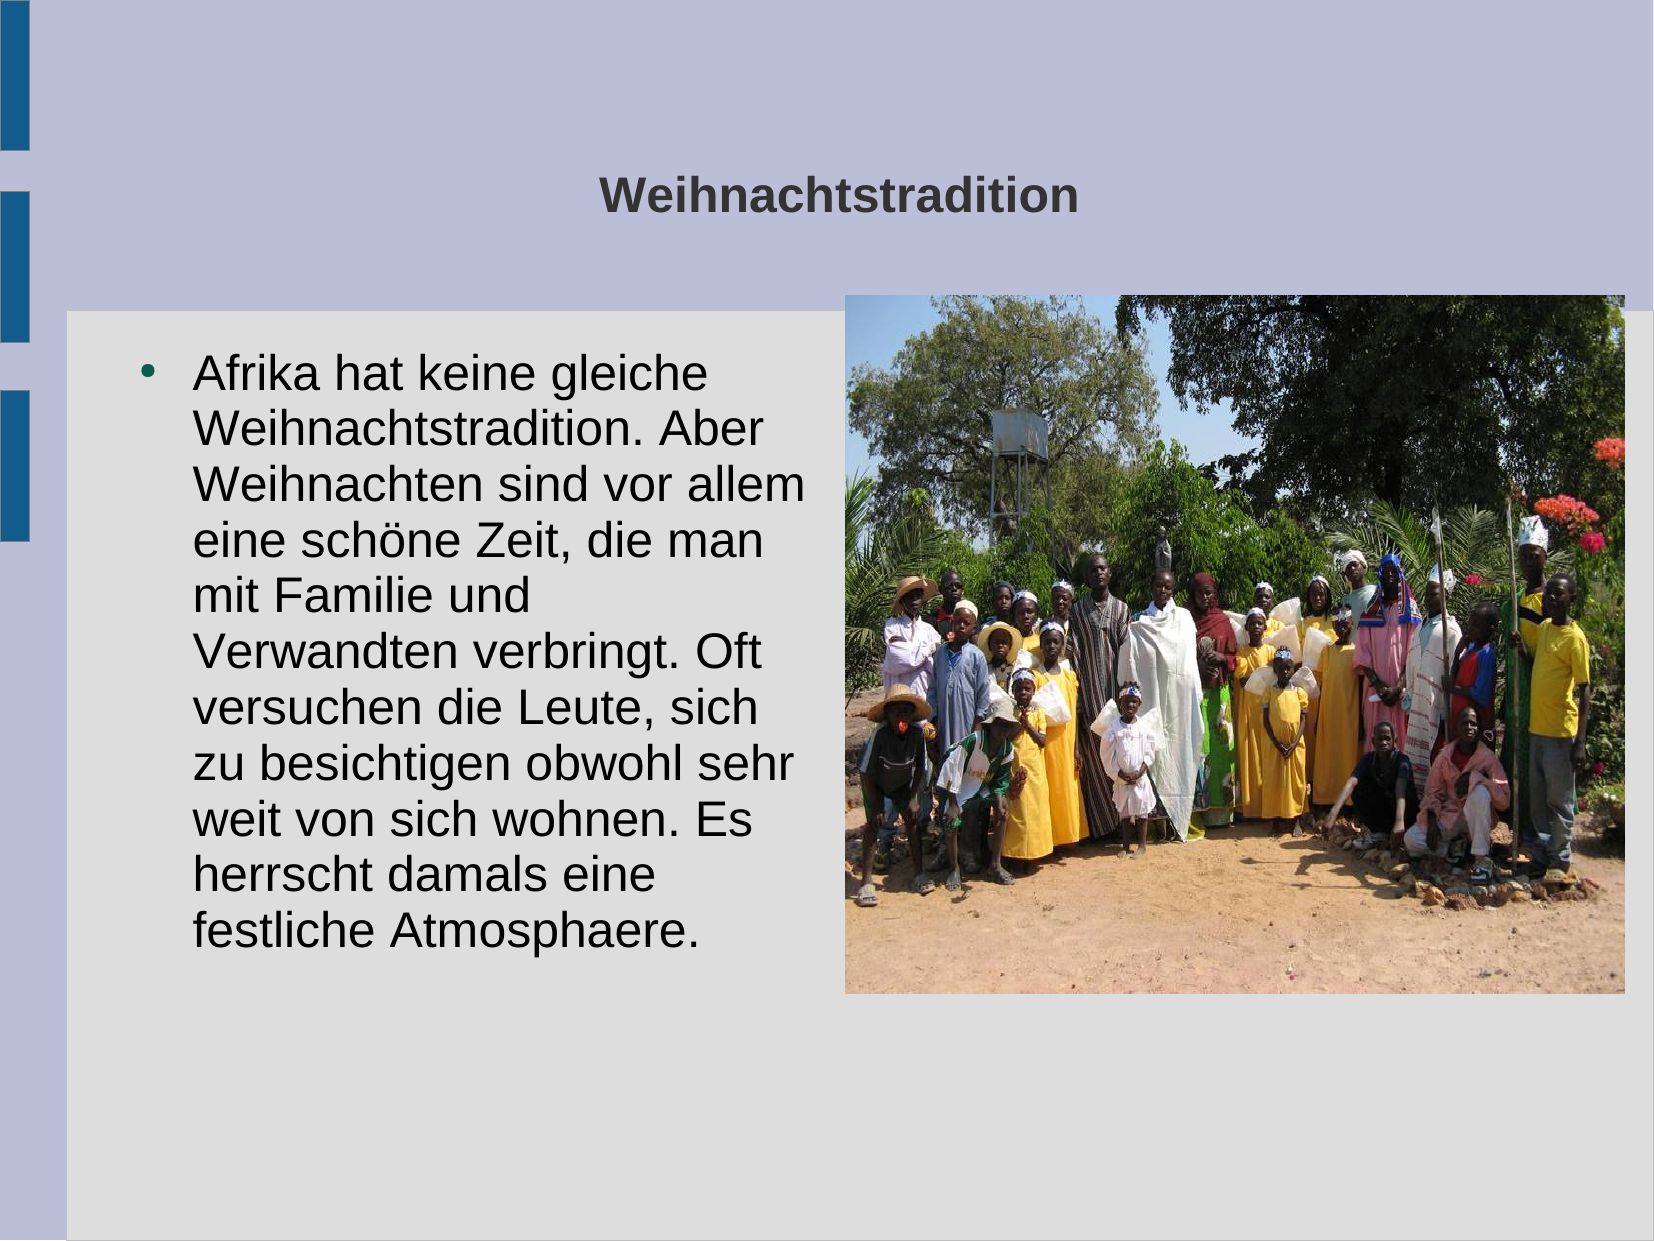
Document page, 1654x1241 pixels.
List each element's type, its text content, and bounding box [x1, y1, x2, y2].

title Weihnachtstradition [121, 91, 1534, 299]
list Afrika hat keine gleiche Weihnachtstradition. Aber Weihnachten sind vor allem eine schöne Zeit, die man mit Familie und Verwandten verbringt. Oft versuchen die Leute, sich zu besichtigen obwohl sehr weit von sich wohnen. Es herrscht damals eine festliche Atmosphaere. [121, 344, 811, 1127]
picture [845, 295, 1625, 994]
